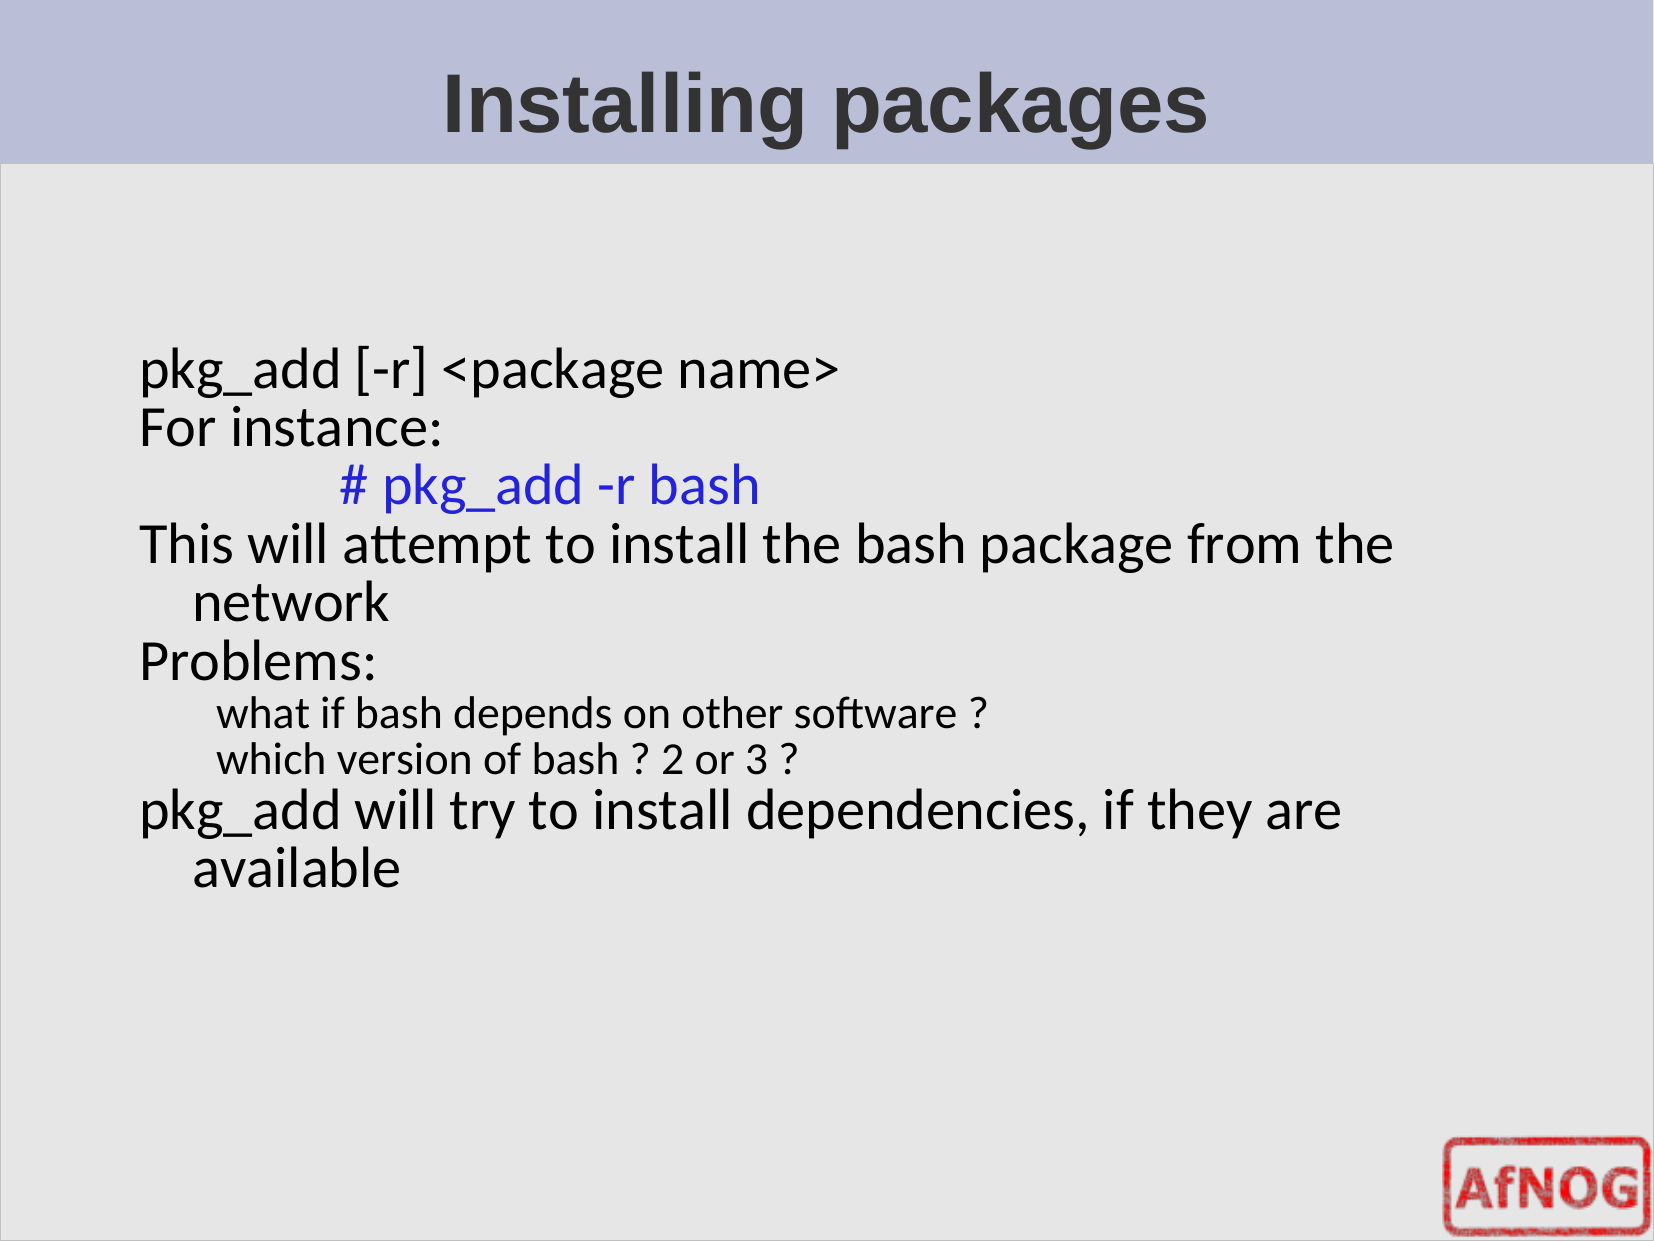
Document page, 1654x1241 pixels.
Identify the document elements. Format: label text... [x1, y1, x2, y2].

title Installing packages [0, 0, 1654, 208]
list pkg_add [-r] <package name> For instance: # pkg_add -r bash This will attempt to install the bash package from the network Problems: what if bash depends on other software ? which version of bash ? 2 or 3 ? pkg_add will try to install dependencies, if they are available [121, 344, 1534, 1127]
picture [1441, 1134, 1654, 1241]
